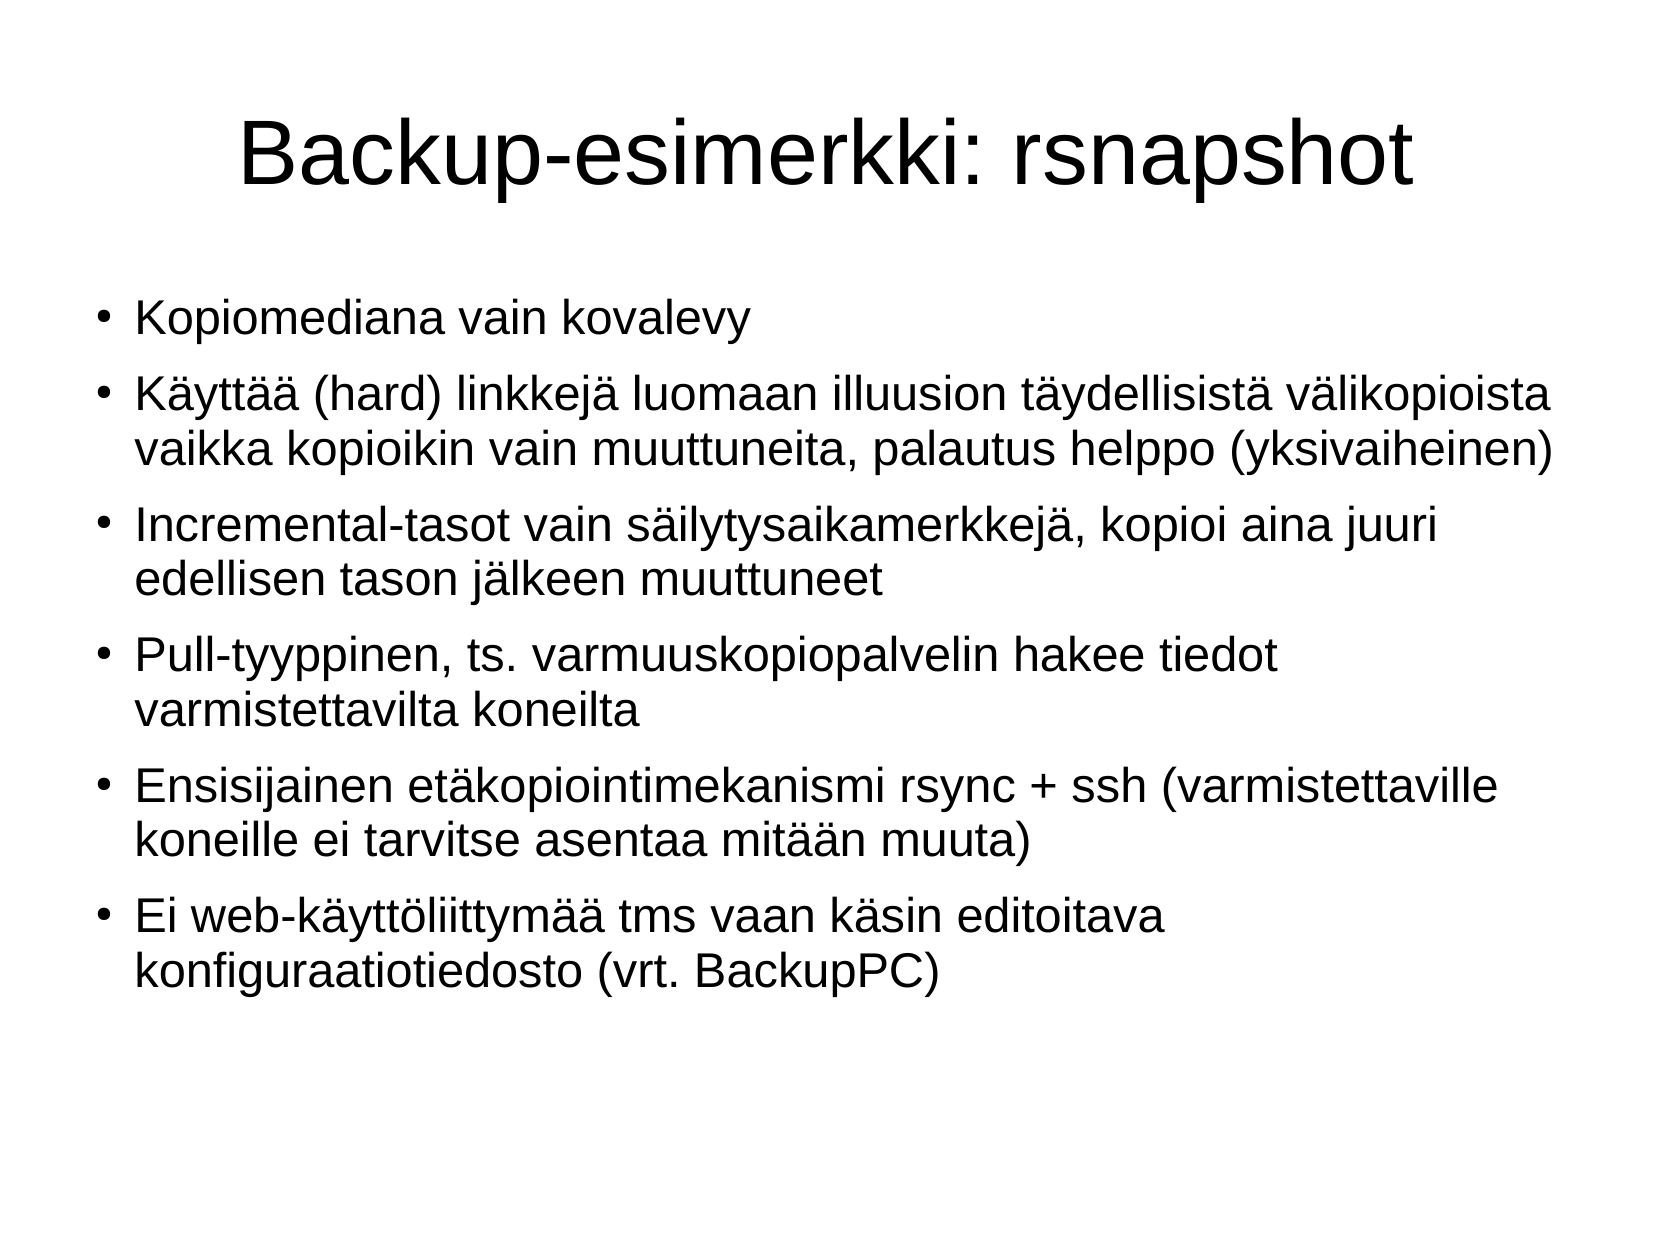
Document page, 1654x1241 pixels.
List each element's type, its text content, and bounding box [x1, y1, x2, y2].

list Kopiomediana vain kovalevy Käyttää (hard) linkkejä luomaan illuusion täydellisistä välikopioista vaikka kopioikin vain muuttuneita, palautus helppo (yksivaiheinen) Incremental-tasot vain säilytysaikamerkkejä, kopioi aina juuri edellisen tason jälkeen muuttuneet Pull-tyyppinen, ts. varmuuskopiopalvelin hakee tiedot varmistettavilta koneilta Ensisijainen etäkopiointimekanismi rsync + ssh (varmistettaville koneille ei tarvitse asentaa mitään muuta) Ei web-käyttöliittymää tms vaan käsin editoitava konfiguraatiotiedosto (vrt. BackupPC) [82, 290, 1571, 1010]
title Backup-esimerkki: rsnapshot [82, 49, 1571, 257]
